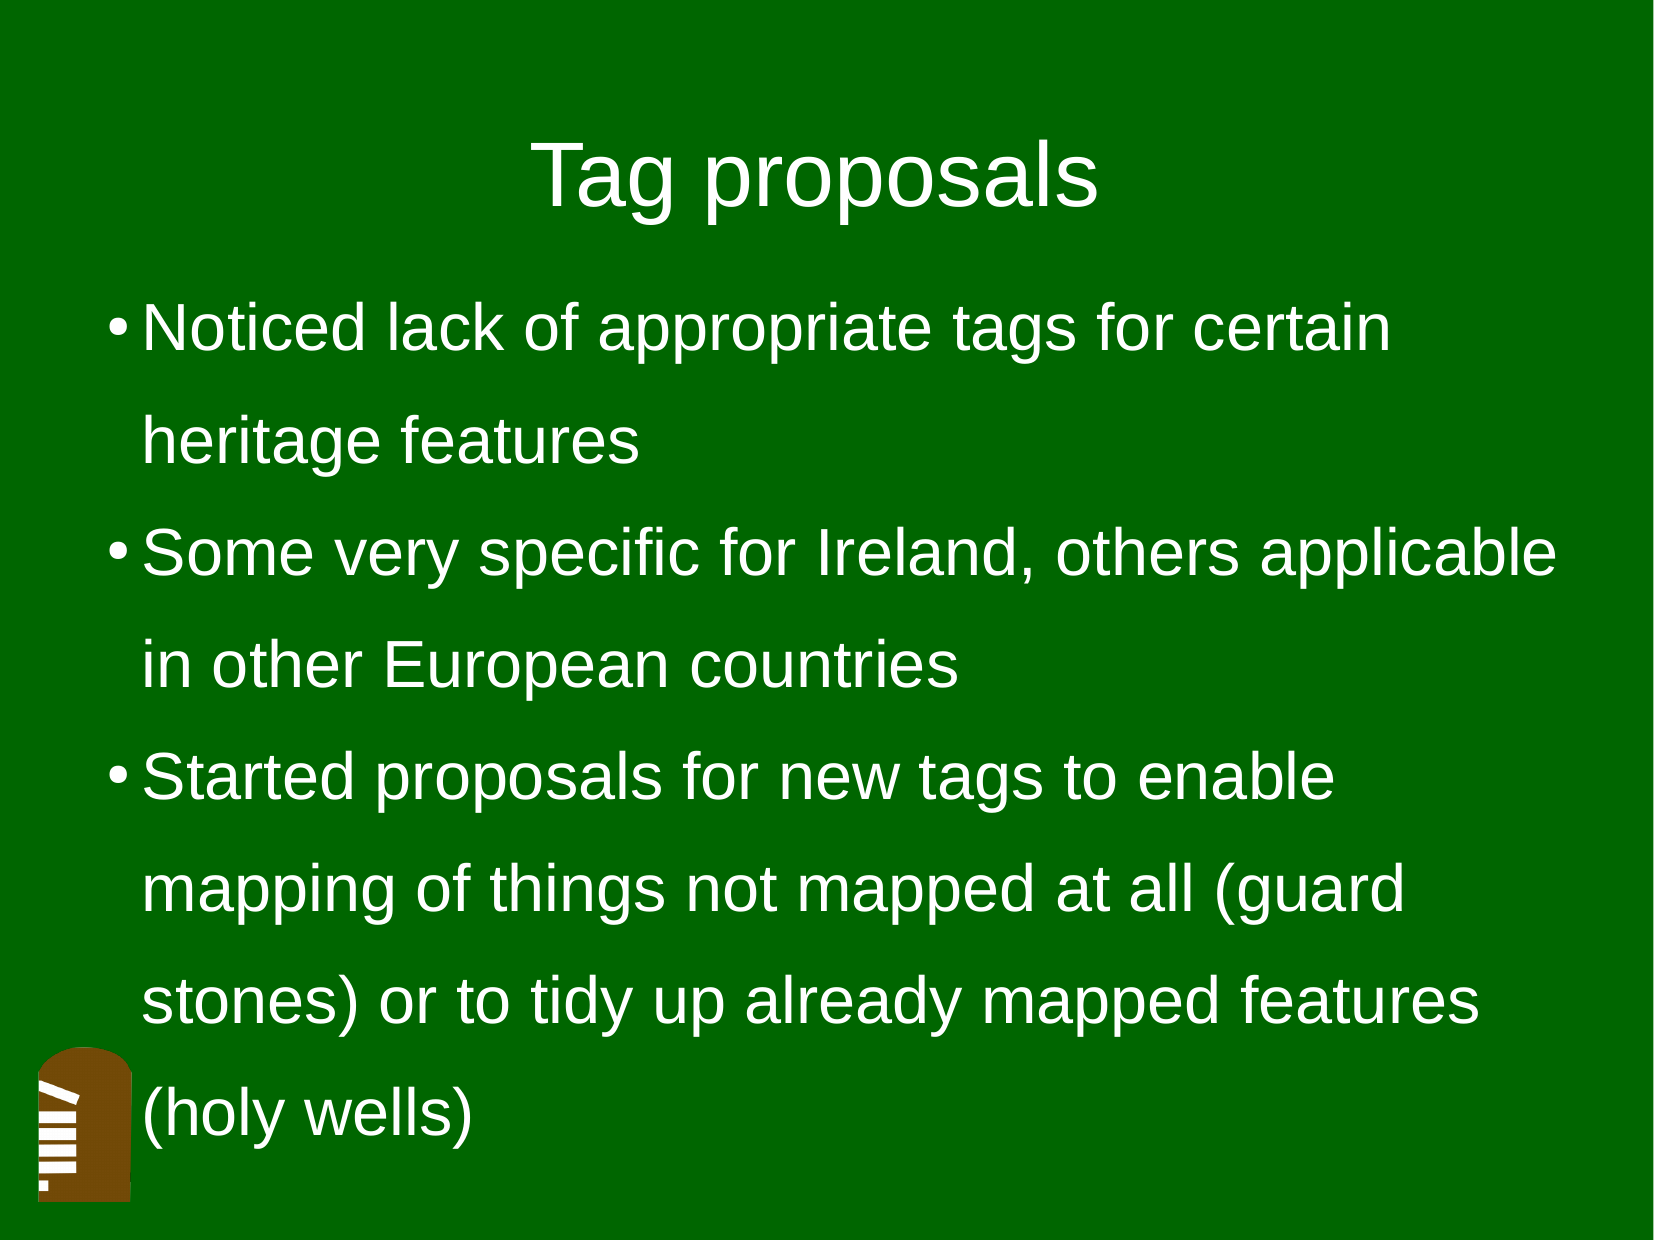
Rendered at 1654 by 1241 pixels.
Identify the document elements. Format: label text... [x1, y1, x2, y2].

picture [0, 1032, 178, 1217]
subtitle Noticed lack of appropriate tags for certain heritage features Some very specific for Ireland, others applicable in other European countries Started proposals for new tags to enable mapping of things not mapped at all (guard stones) or to tidy up already mapped features (holy wells) [106, 271, 1595, 1132]
title Tag proposals [70, 70, 1559, 278]
